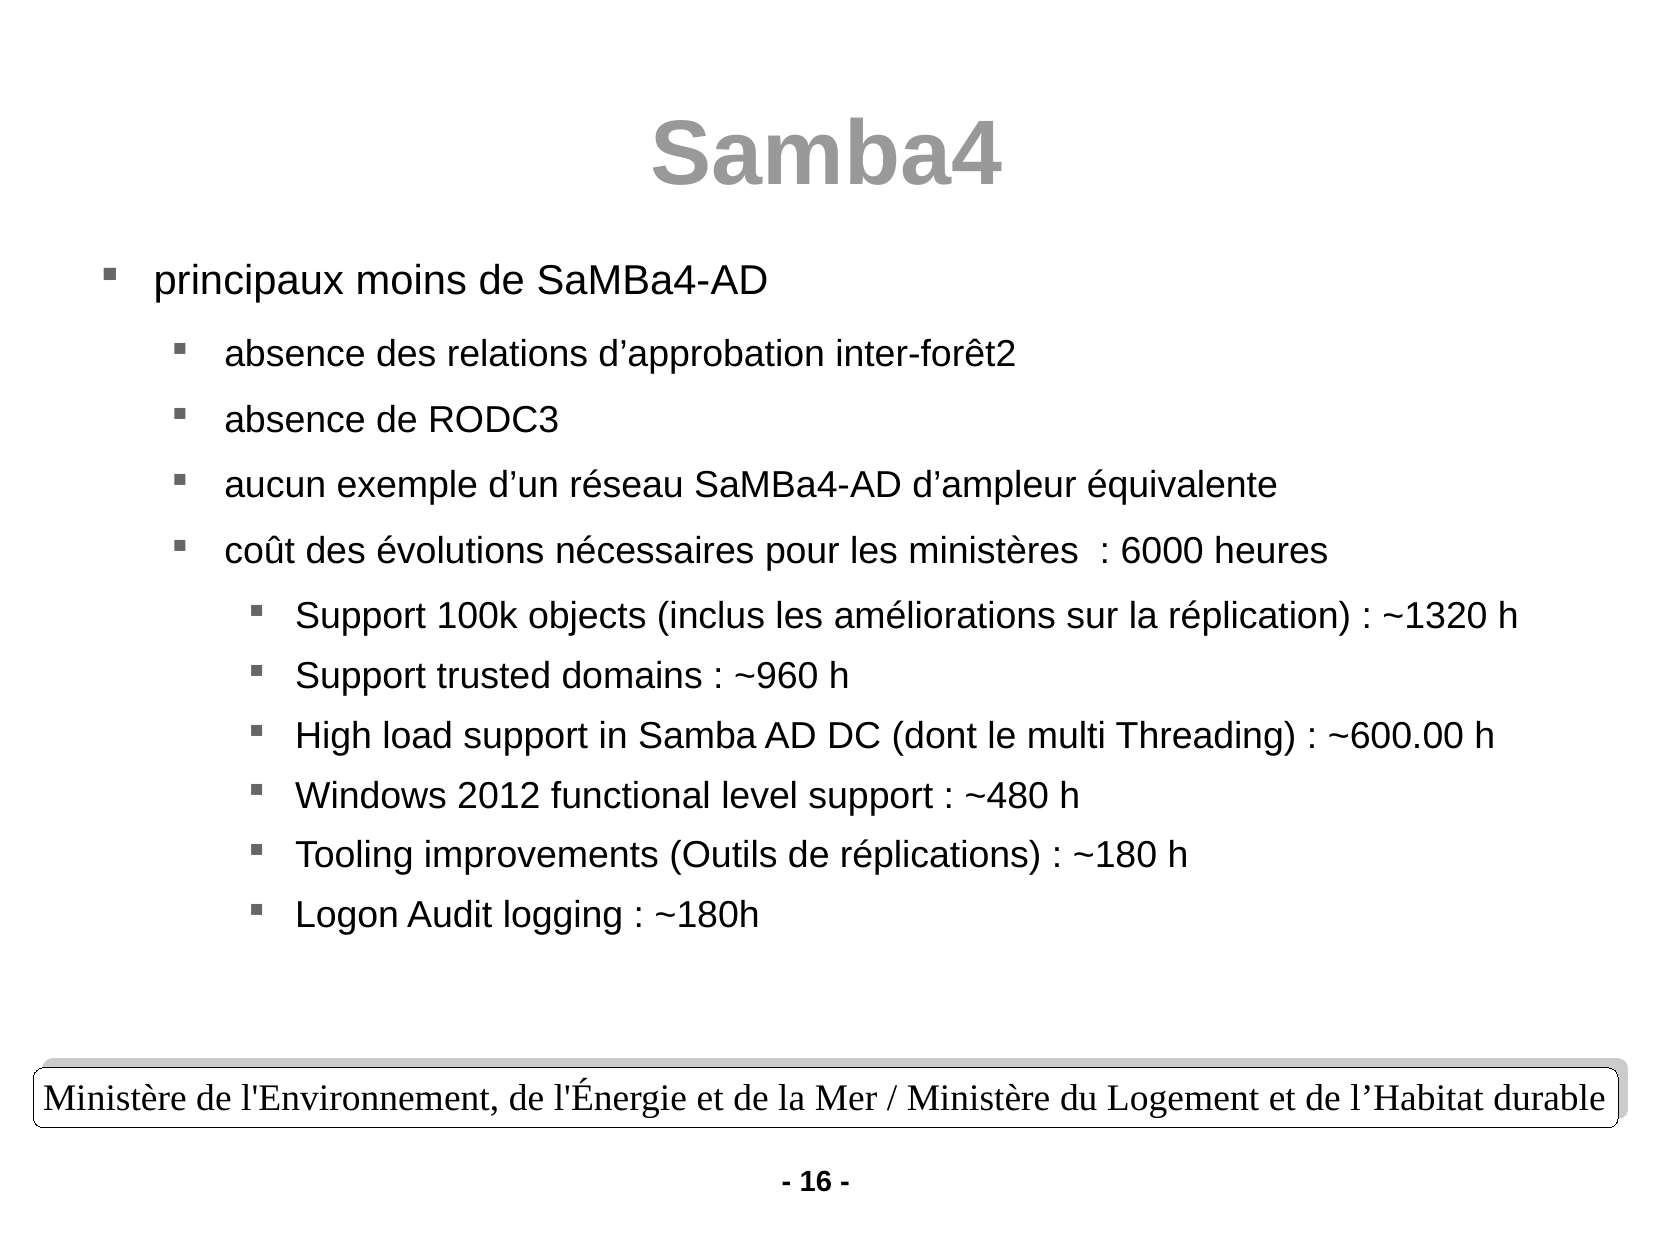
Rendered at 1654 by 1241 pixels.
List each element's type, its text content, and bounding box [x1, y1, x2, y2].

title Samba4 [82, 49, 1571, 257]
list principaux moins de SaMBa4-AD absence des relations d’approbation inter-forêt2 absence de RODC3 aucun exemple d’un réseau SaMBa4-AD d’ampleur équivalente coût des évolutions nécessaires pour les ministères : 6000 heures Support 100k objects (inclus les améliorations sur la réplication) : ~1320 h Support trusted domains : ~960 h High load support in Samba AD DC (dont le multi Threading) : ~600.00 h Windows 2012 functional level support : ~480 h Tooling improvements (Outils de réplications) : ~180 h Logon Audit logging : ~180h [82, 256, 1537, 976]
